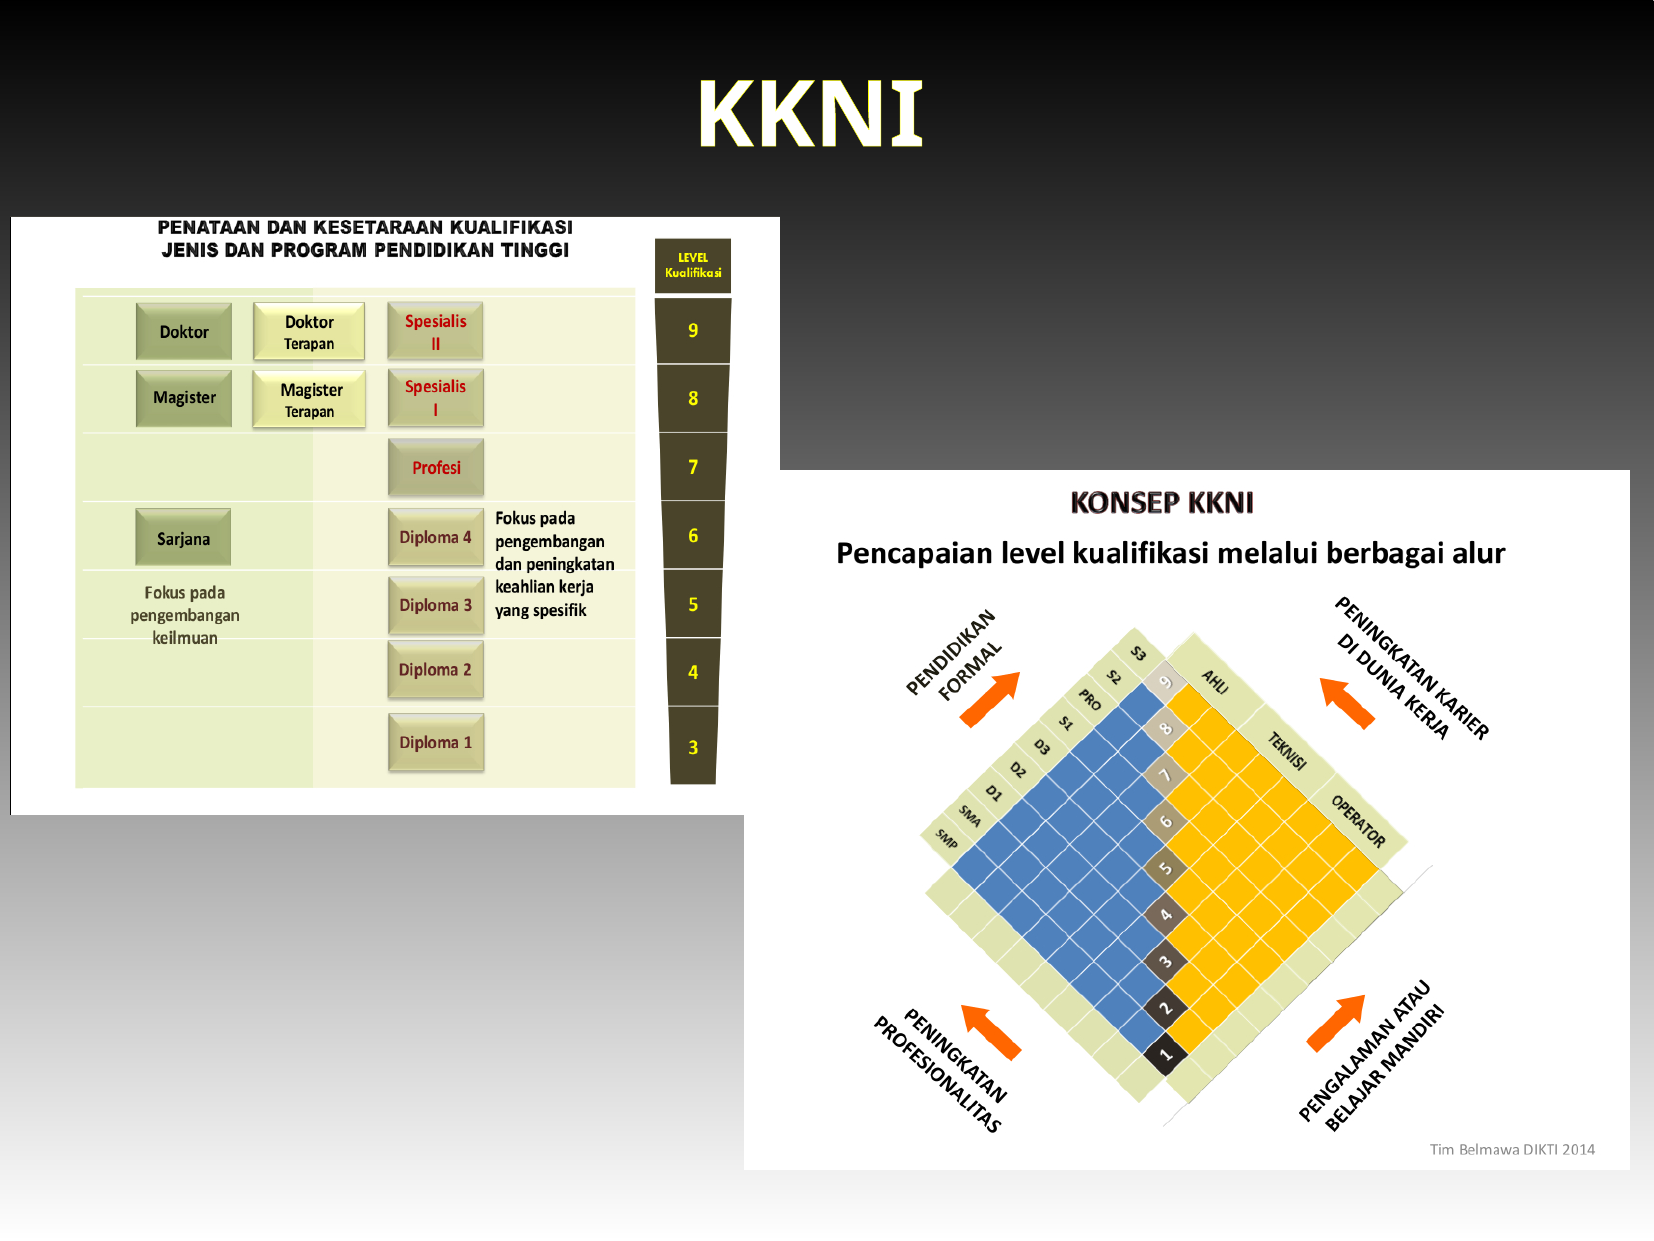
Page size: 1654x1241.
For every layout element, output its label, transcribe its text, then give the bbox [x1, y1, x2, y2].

title KKNI [590, 58, 1028, 163]
picture [10, 216, 1630, 1170]
